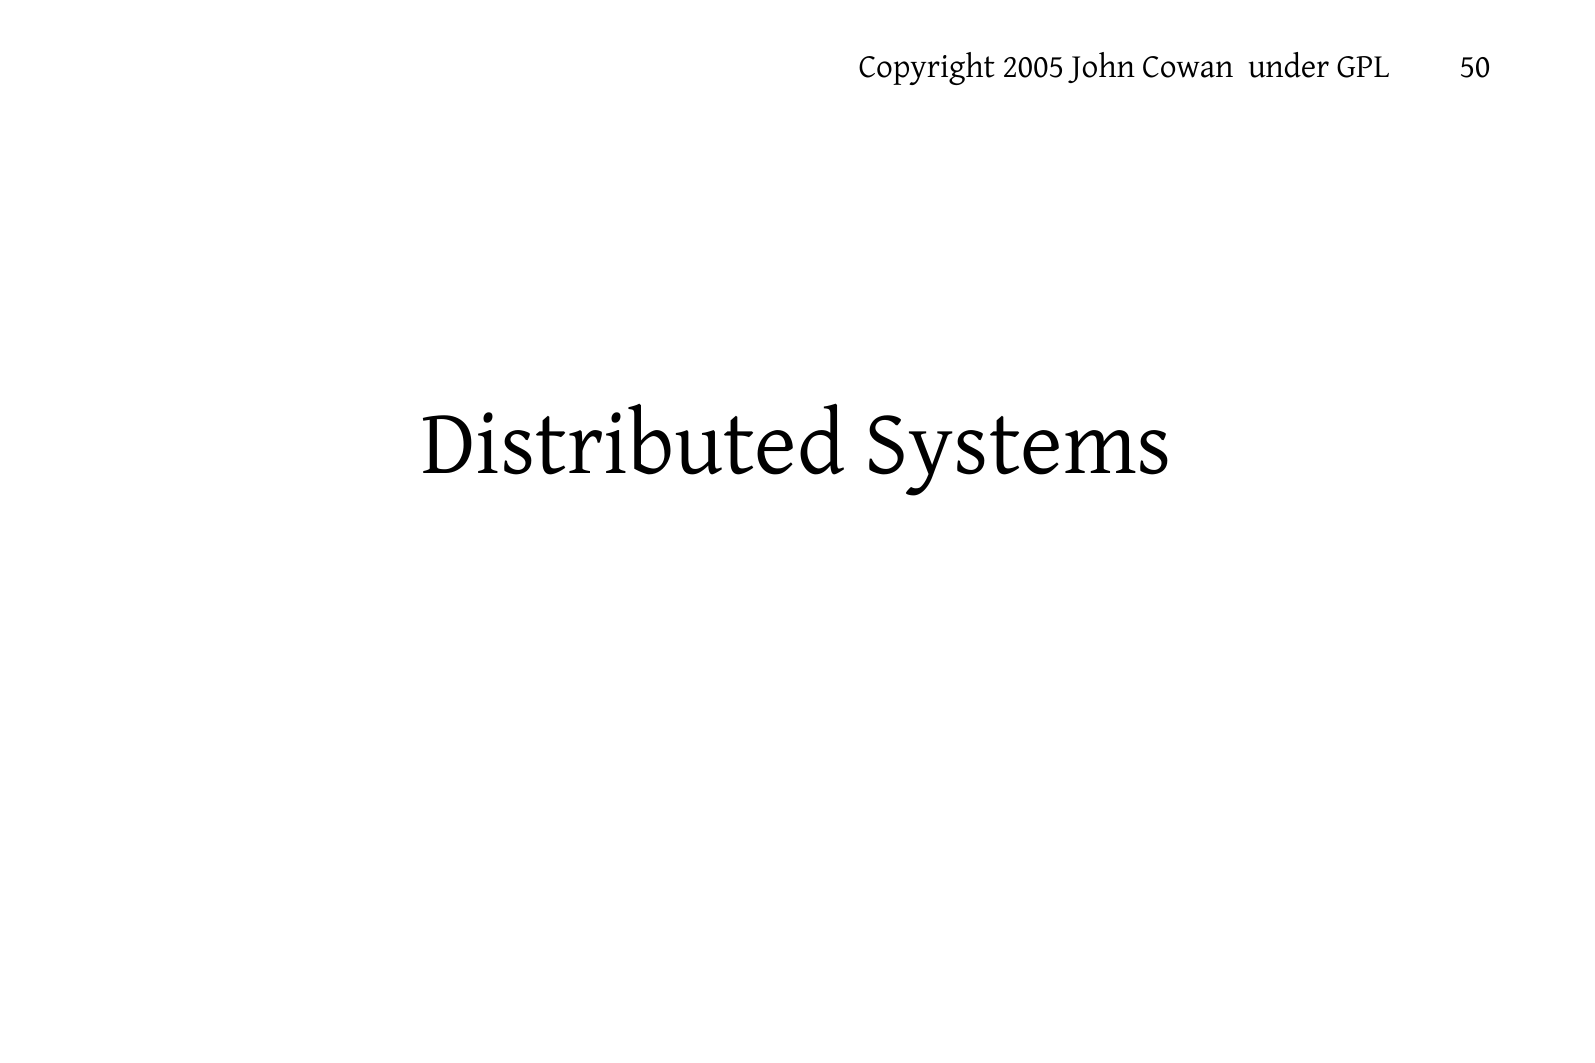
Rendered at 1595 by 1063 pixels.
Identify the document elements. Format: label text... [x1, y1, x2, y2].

title Distributed Systems [119, 330, 1476, 559]
